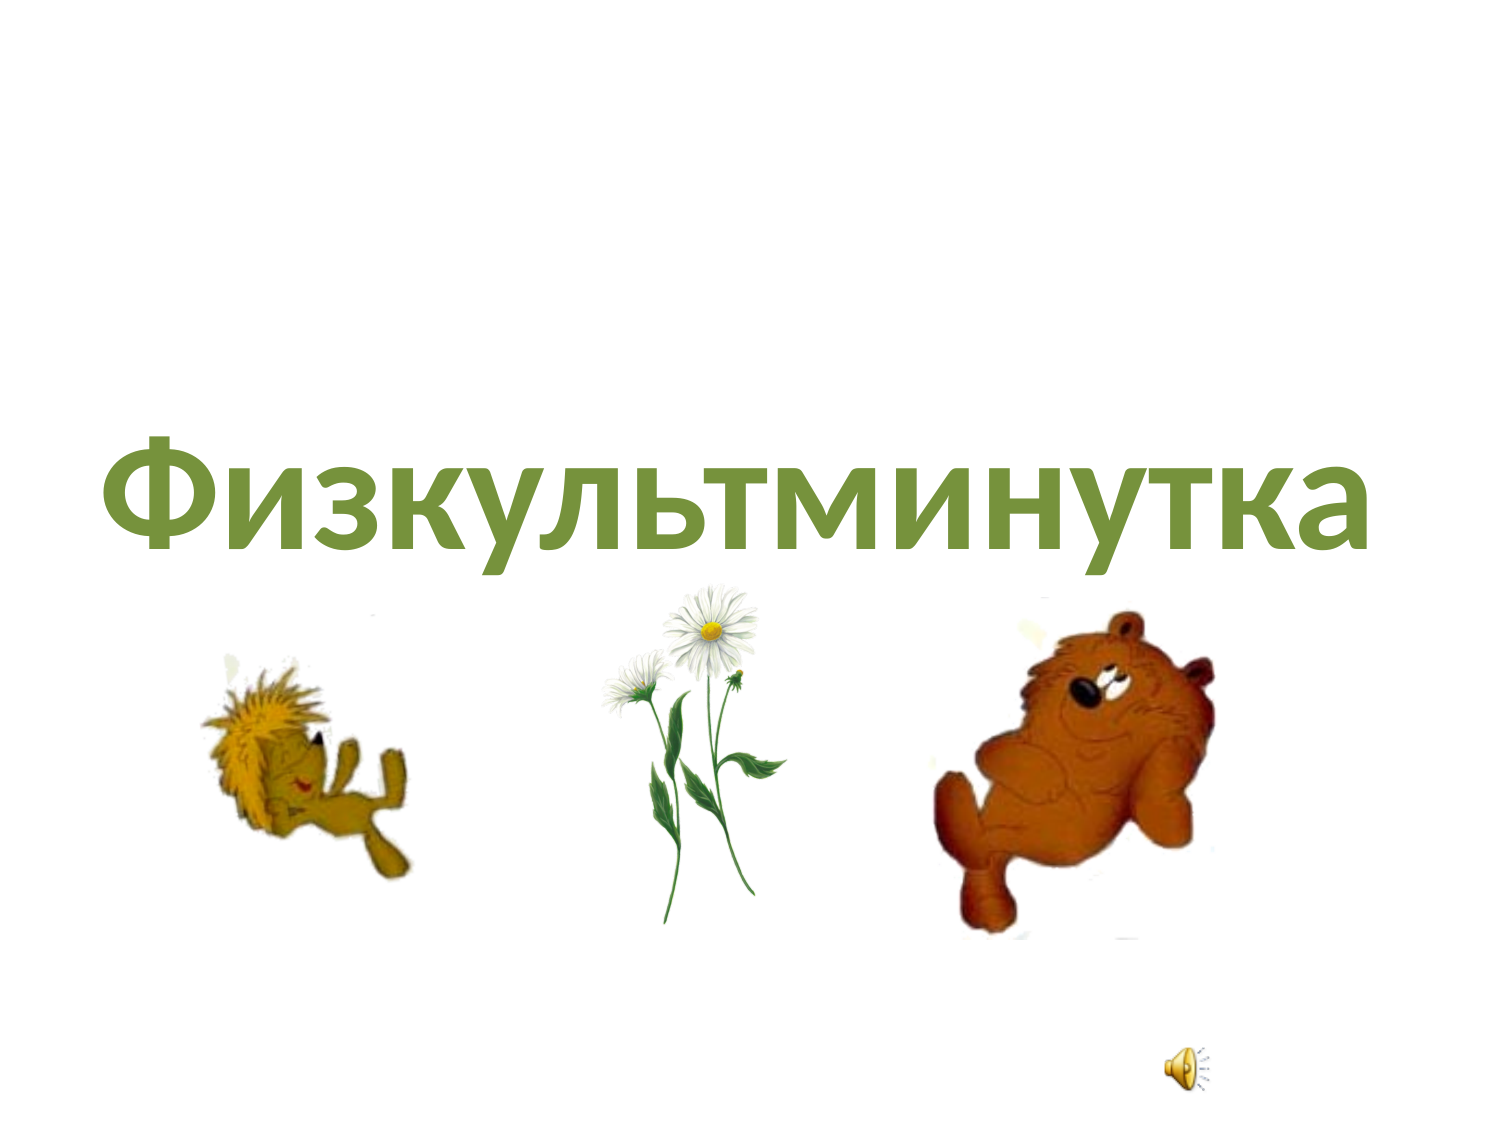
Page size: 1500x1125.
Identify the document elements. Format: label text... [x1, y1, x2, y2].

picture [902, 597, 1224, 941]
picture [562, 562, 846, 937]
picture [1163, 1046, 1214, 1097]
text_box Физкультминутка [84, 374, 1393, 590]
picture [187, 609, 445, 917]
